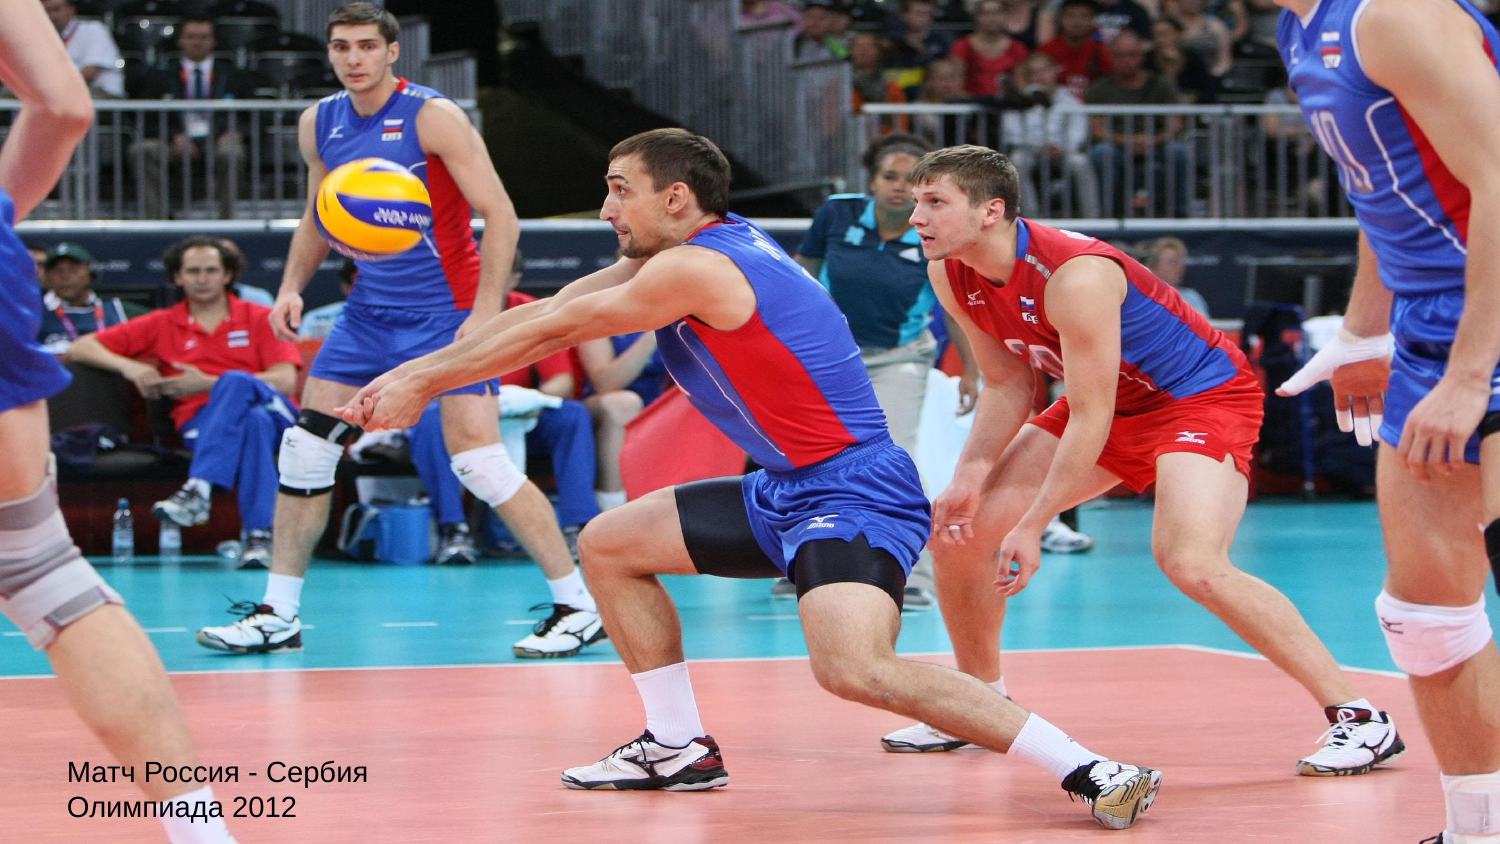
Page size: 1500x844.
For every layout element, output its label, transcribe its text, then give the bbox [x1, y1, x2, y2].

text_box Матч Россия - Сербия Олимпиада 2012 [51, 738, 565, 827]
picture [0, 0, 1500, 844]
